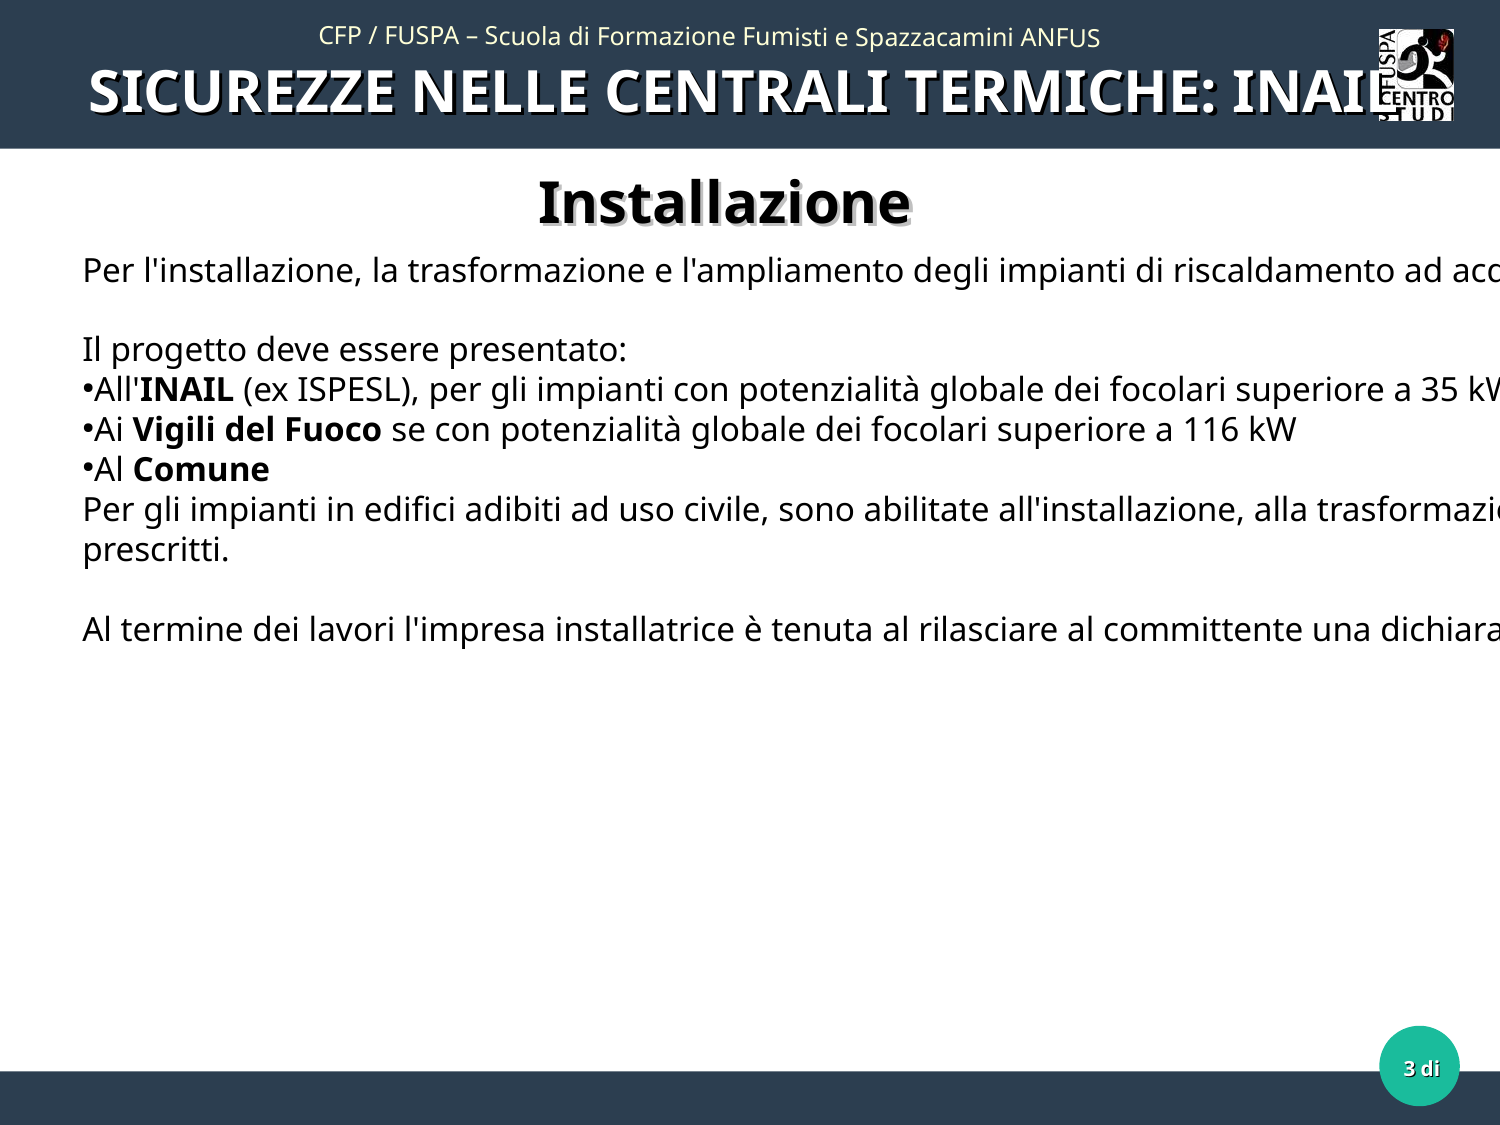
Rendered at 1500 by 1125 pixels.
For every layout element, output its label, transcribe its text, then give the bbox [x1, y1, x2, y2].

text_box Per l'installazione, la trasformazione e l'ampliamento degli impianti di riscaldamento ad acqua calda è obbligatoria la redazione del progetto da parte di professionisti iscritti negli albi professionali. Il progetto deve essere presentato: All'INAIL (ex ISPESL), per gli impianti con potenzialità globale dei focolari superiore a 35 kW (30.000 kcal/h) (Art. 18, D.M. 1° dicembre 1975); Ai Vigili del Fuoco se con potenzialità globale dei focolari superiore a 116 kW Al Comune Per gli impianti in edifici adibiti ad uso civile, sono abilitate all'installazione, alla trasformazione, all'ampliamento ed alla manutenzione degli impianti tutte le imprese iscritte nel registro di cui al R.D. 20 settembre 1934, n. 2011, o nell'albo provinciale delle imprese artigiane, di cui alla legge 8 agosto 1985, n. 443, aventi un responsabile tecnico con i requisiti tecnico professionali prescritti. Al termine dei lavori l'impresa installatrice è tenuta al rilasciare al committente una dichiarazione di conformità dell'impianto alla normativa tecnica vigente in materia (art. 7, D.M. n. 37/2008). → Di.Co. [67, 241, 1464, 975]
title Installazione [67, 159, 1384, 241]
